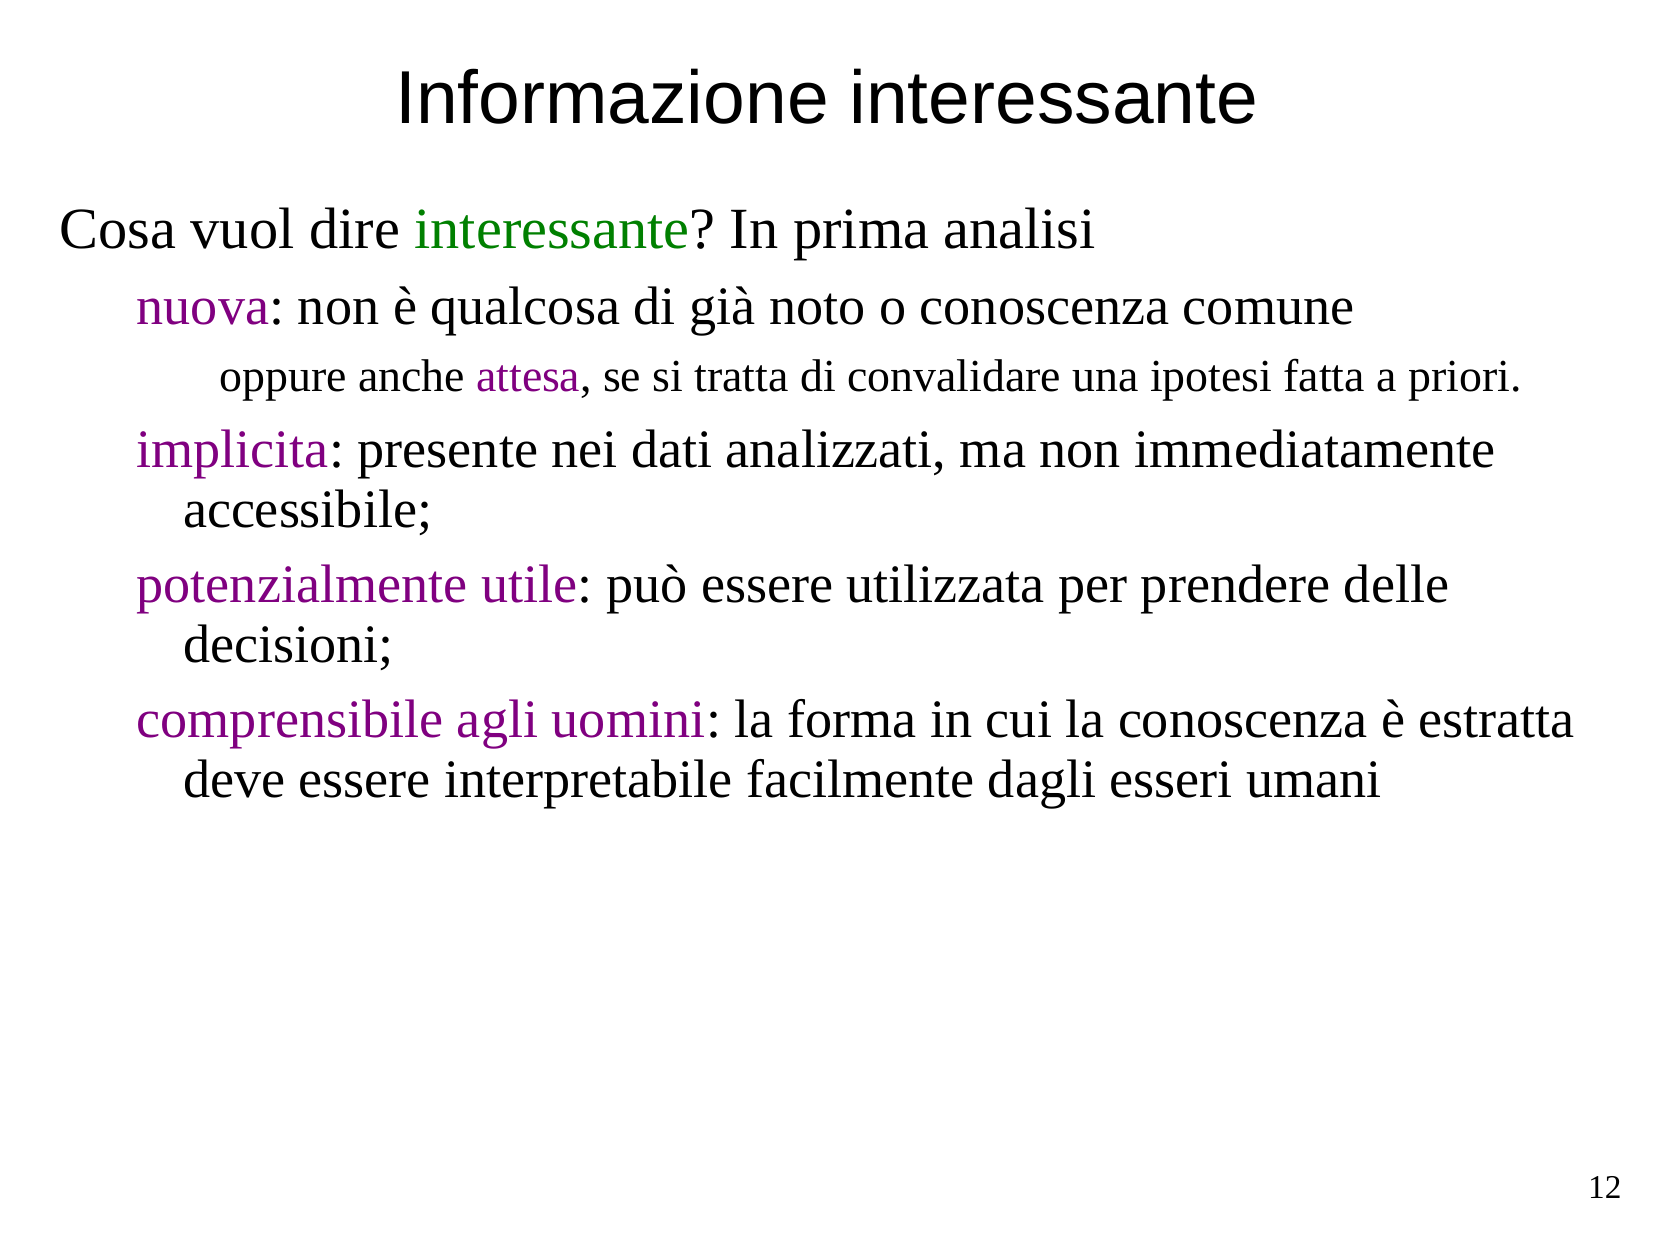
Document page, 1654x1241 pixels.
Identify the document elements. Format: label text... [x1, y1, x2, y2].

list Cosa vuol dire interessante? In prima analisi nuova: non è qualcosa di già noto o conoscenza comune oppure anche attesa, se si tratta di convalidare una ipotesi fatta a priori. implicita: presente nei dati analizzati, ma non immediatamente accessibile; potenzialmente utile: può essere utilizzata per prendere delle decisioni; comprensibile agli uomini: la forma in cui la conoscenza è estratta deve essere interpretabile facilmente dagli esseri umani [42, 196, 1612, 1187]
title Informazione interessante [37, 30, 1617, 166]
